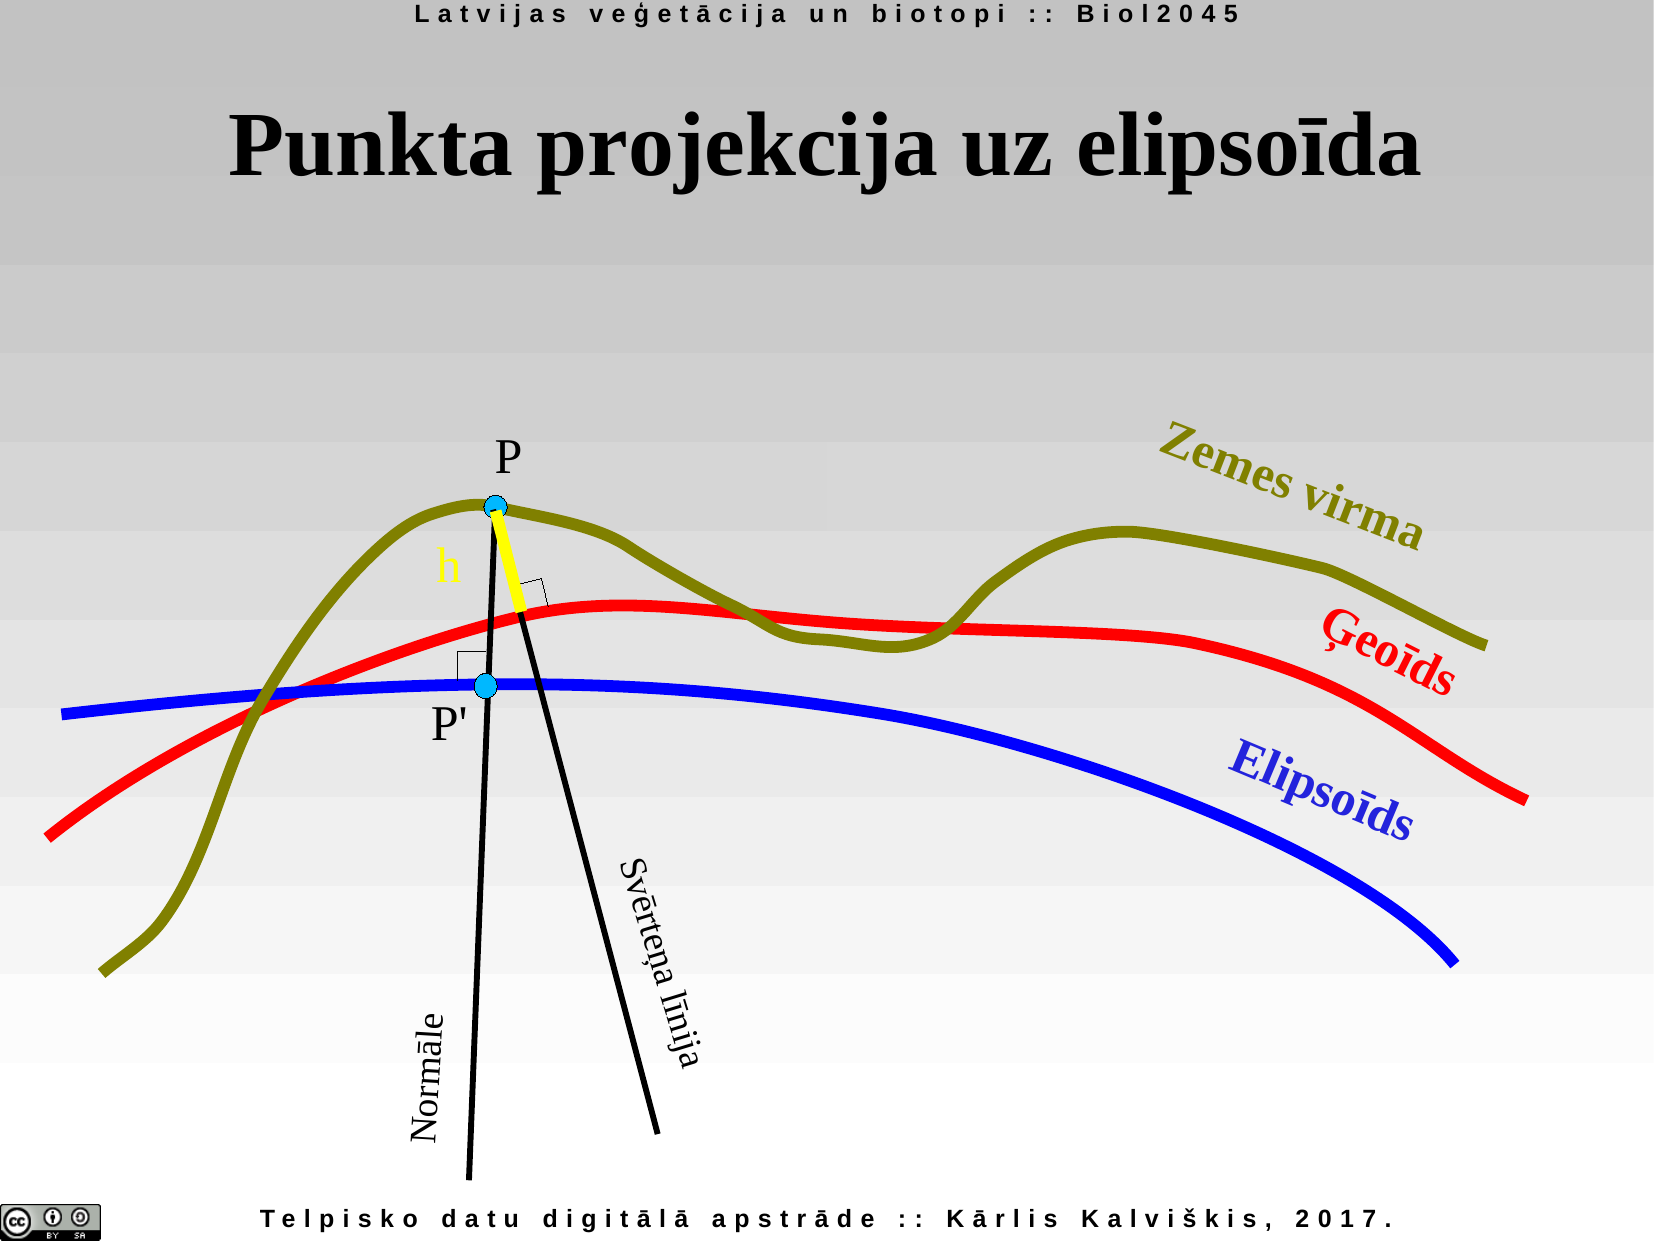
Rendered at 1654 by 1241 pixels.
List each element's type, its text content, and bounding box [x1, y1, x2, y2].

text_box Svērteņa līnija [595, 852, 741, 1164]
text_box P' [430, 696, 484, 774]
text_box Normāle [401, 963, 471, 1147]
text_box [483, 495, 508, 518]
text_box Ģeoīds [1299, 592, 1527, 762]
text_box Elipsoīds [1213, 727, 1510, 914]
text_box h [436, 538, 462, 594]
text_box [474, 673, 498, 699]
title Punkta projekcija uz elipsoīda [0, 1, 1654, 287]
text_box Zemes virma [1144, 409, 1544, 631]
text_box P [494, 428, 536, 507]
picture [0, 287, 1654, 1241]
